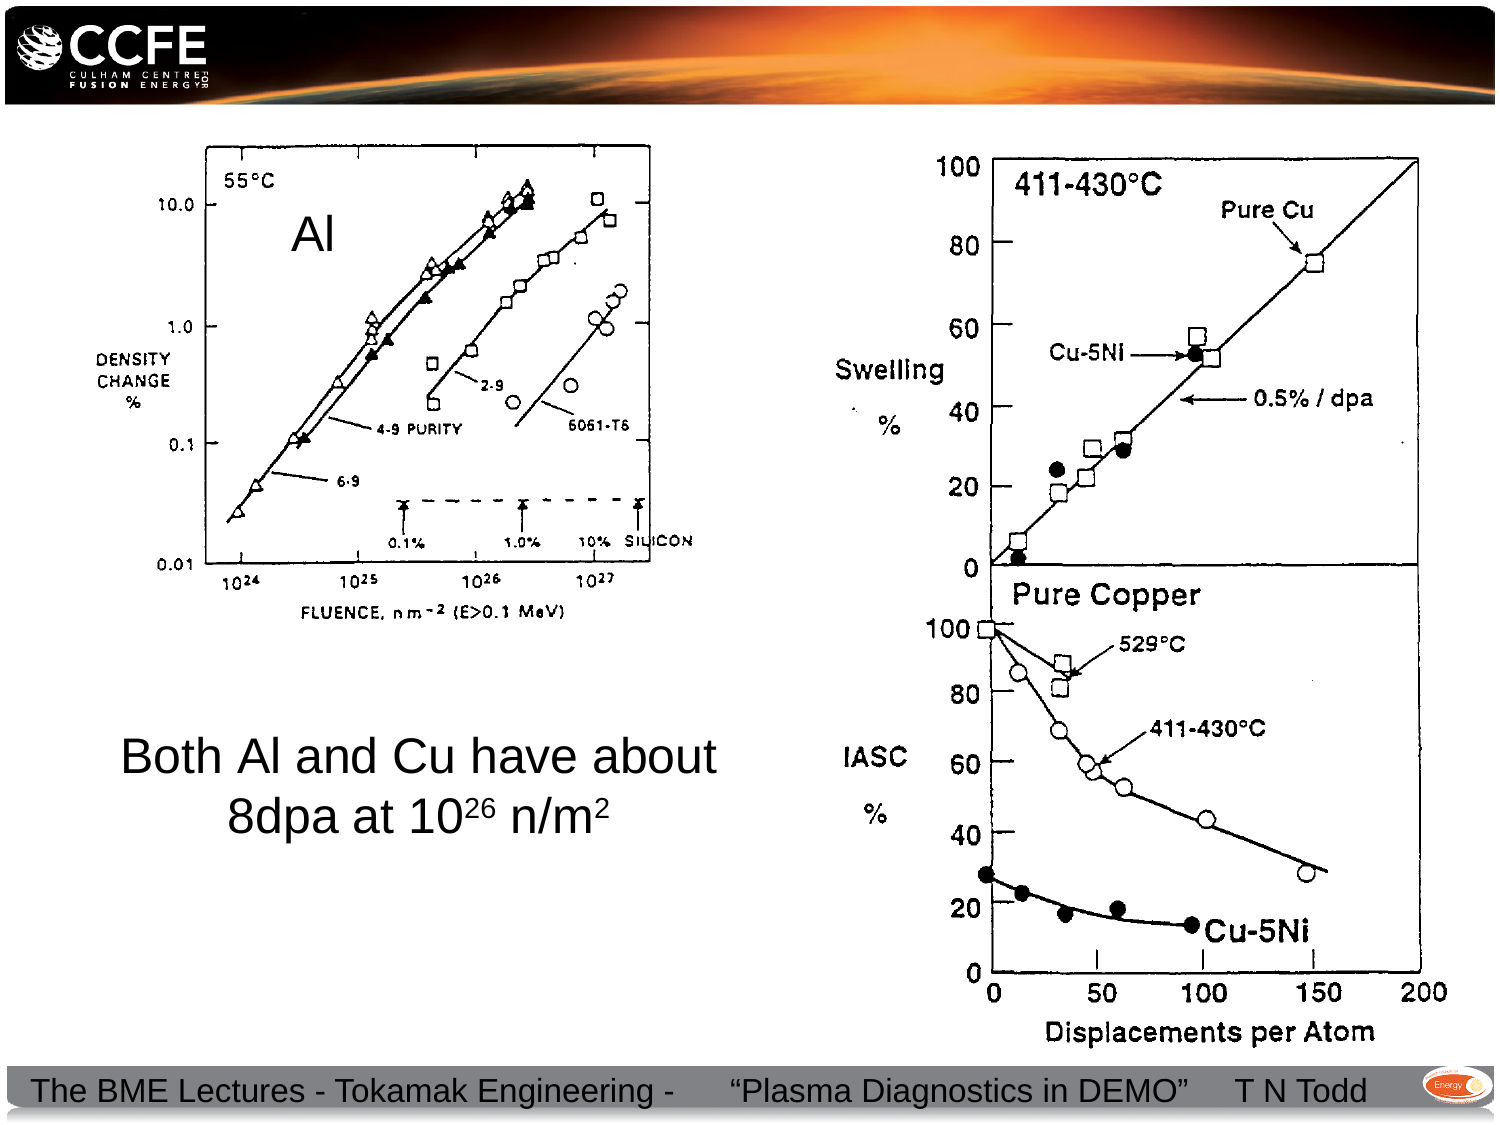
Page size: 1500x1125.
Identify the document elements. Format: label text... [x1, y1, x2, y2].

text_box Al [253, 193, 373, 288]
text_box Both Al and Cu have about 8dpa at 1026 n/m2 [88, 716, 751, 870]
picture [7, 1066, 1494, 1125]
picture [820, 125, 1459, 1053]
picture [5, 6, 1495, 105]
picture [88, 137, 702, 624]
